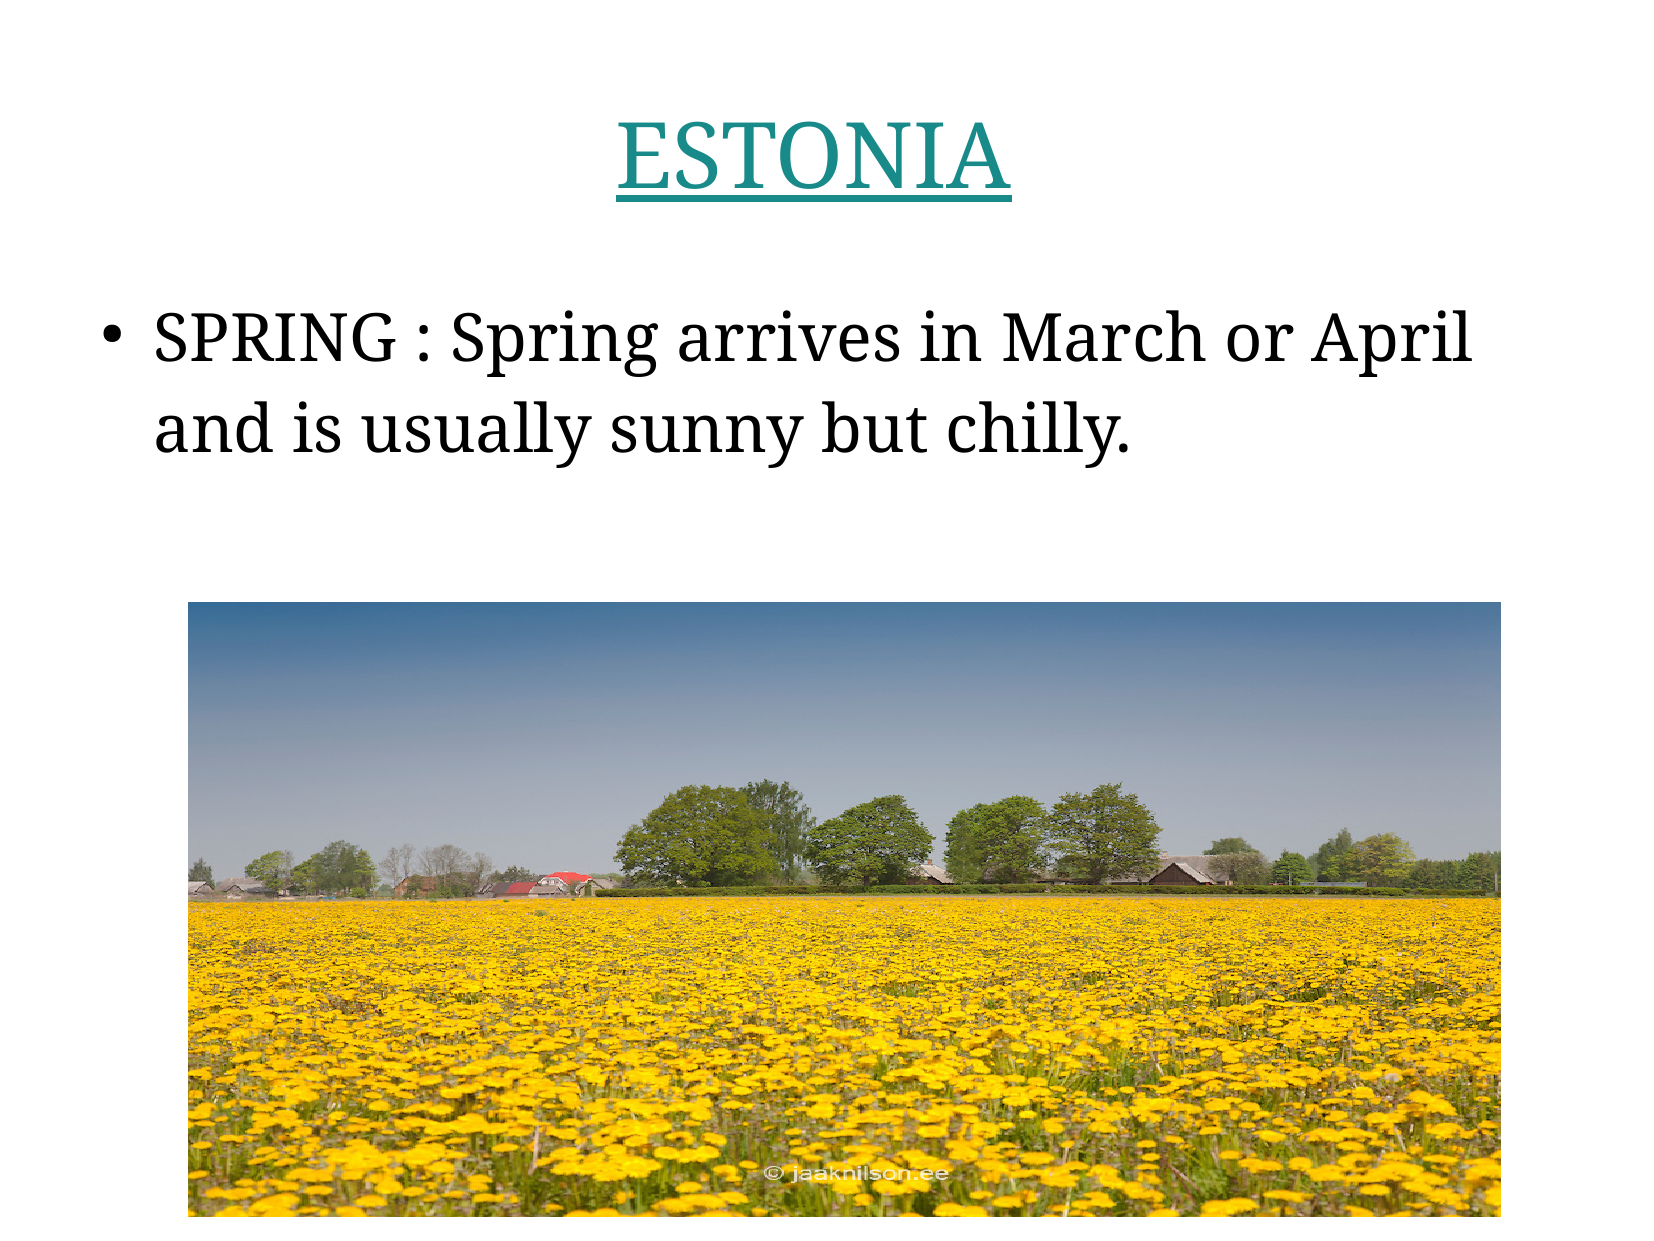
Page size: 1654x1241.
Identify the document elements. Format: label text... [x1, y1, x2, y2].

title ESTONIA [82, 49, 1571, 257]
picture [188, 602, 1501, 1217]
list SPRING : Spring arrives in March or April and is usually sunny but chilly. [82, 290, 1571, 681]
